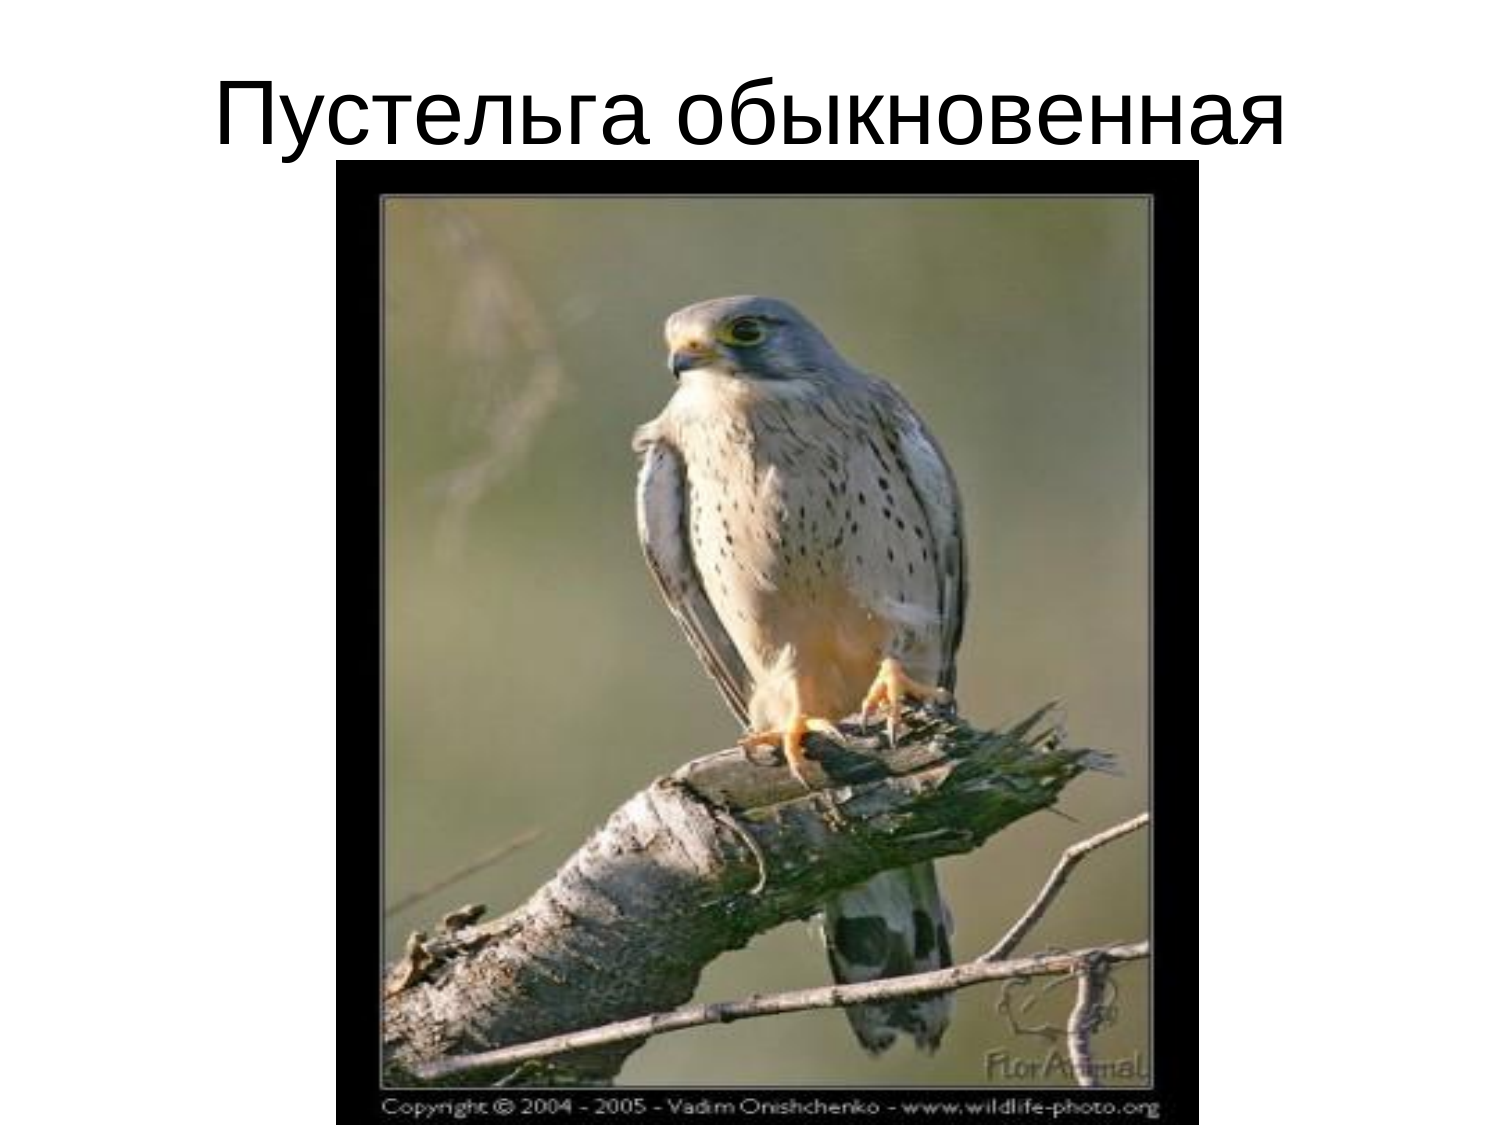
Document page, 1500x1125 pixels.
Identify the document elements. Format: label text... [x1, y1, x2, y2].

title Пустельга обыкновенная [76, 42, 1427, 173]
picture [336, 160, 1199, 1125]
